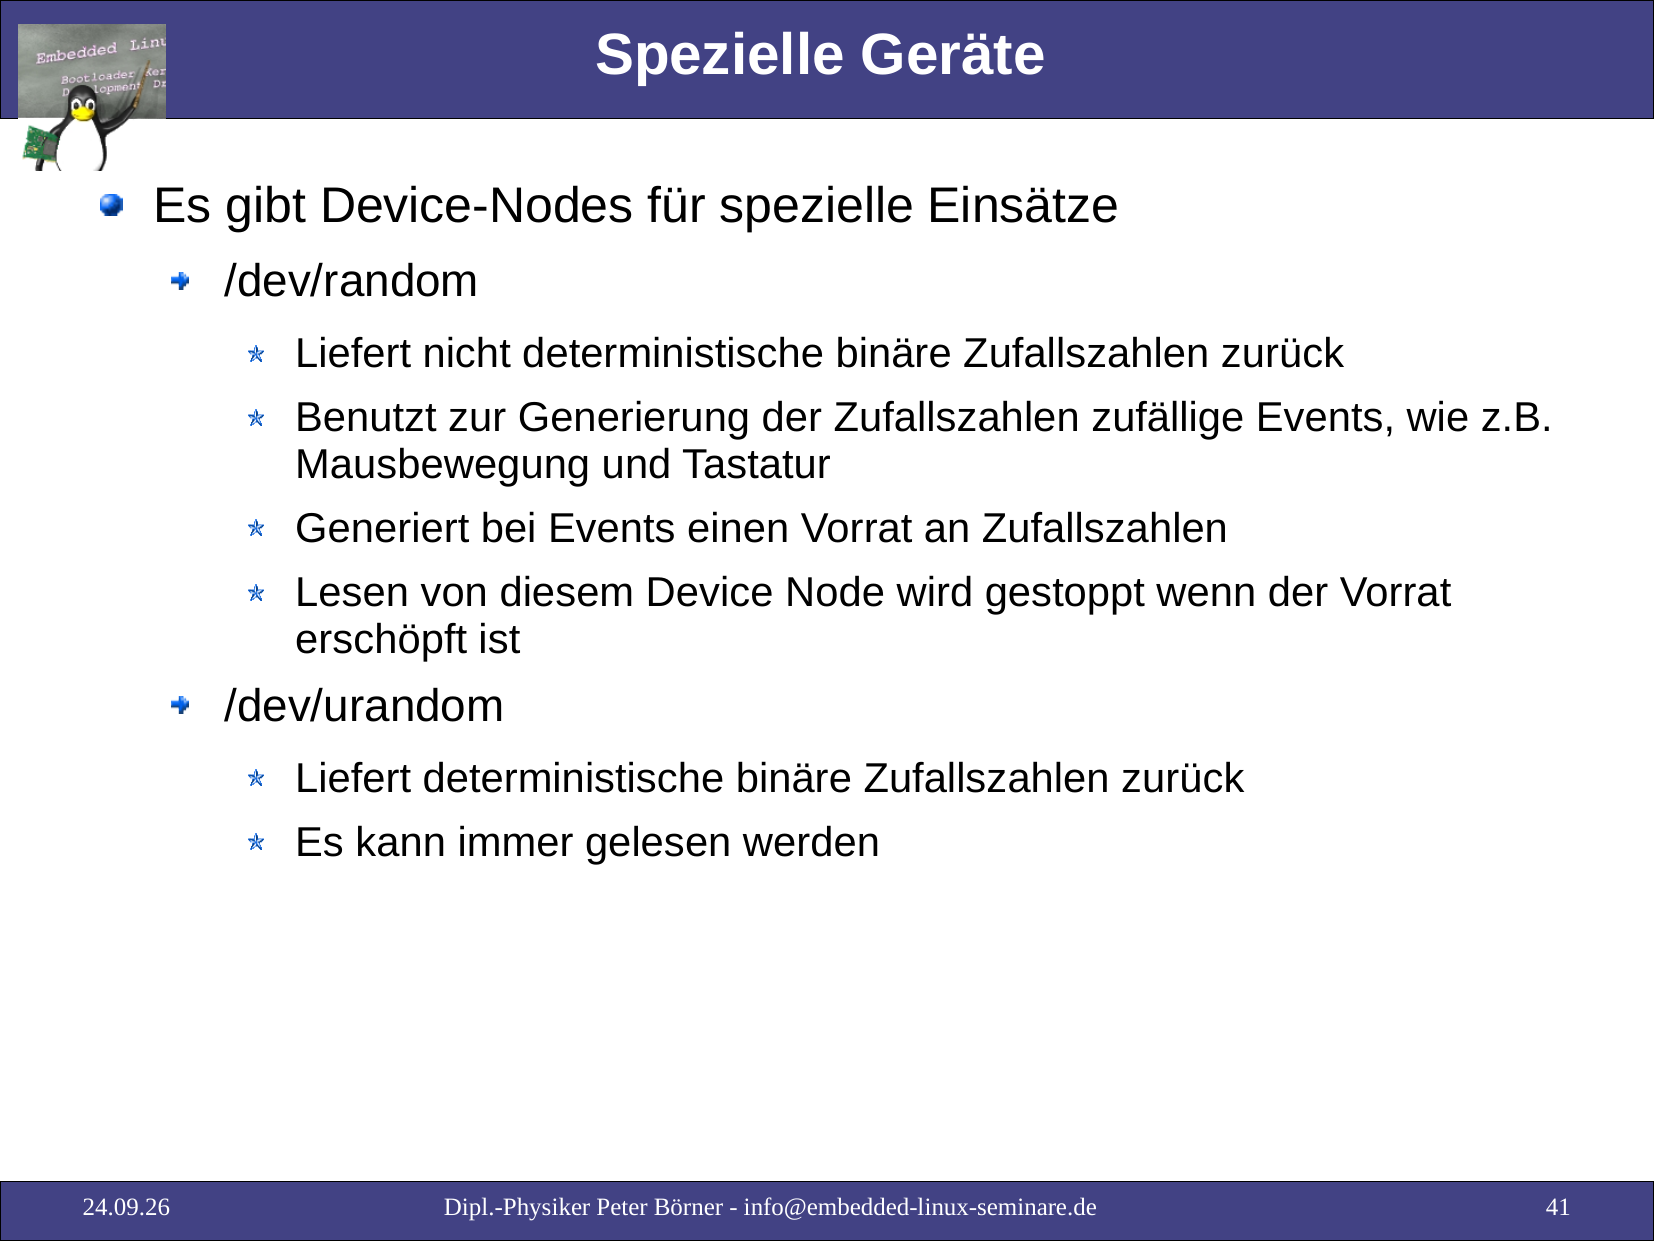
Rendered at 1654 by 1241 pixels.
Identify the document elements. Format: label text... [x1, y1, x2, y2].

title Spezielle Geräte [76, 21, 1565, 87]
picture [18, 24, 166, 171]
list Es gibt Device-Nodes für spezielle Einsätze /dev/random Liefert nicht deterministische binäre Zufallszahlen zurück Benutzt zur Generierung der Zufallszahlen zufällige Events, wie z.B. Mausbewegung und Tastatur Generiert bei Events einen Vorrat an Zufallszahlen Lesen von diesem Device Node wird gestoppt wenn der Vorrat erschöpft ist /dev/urandom Liefert deterministische binäre Zufallszahlen zurück Es kann immer gelesen werden [82, 177, 1571, 1149]
